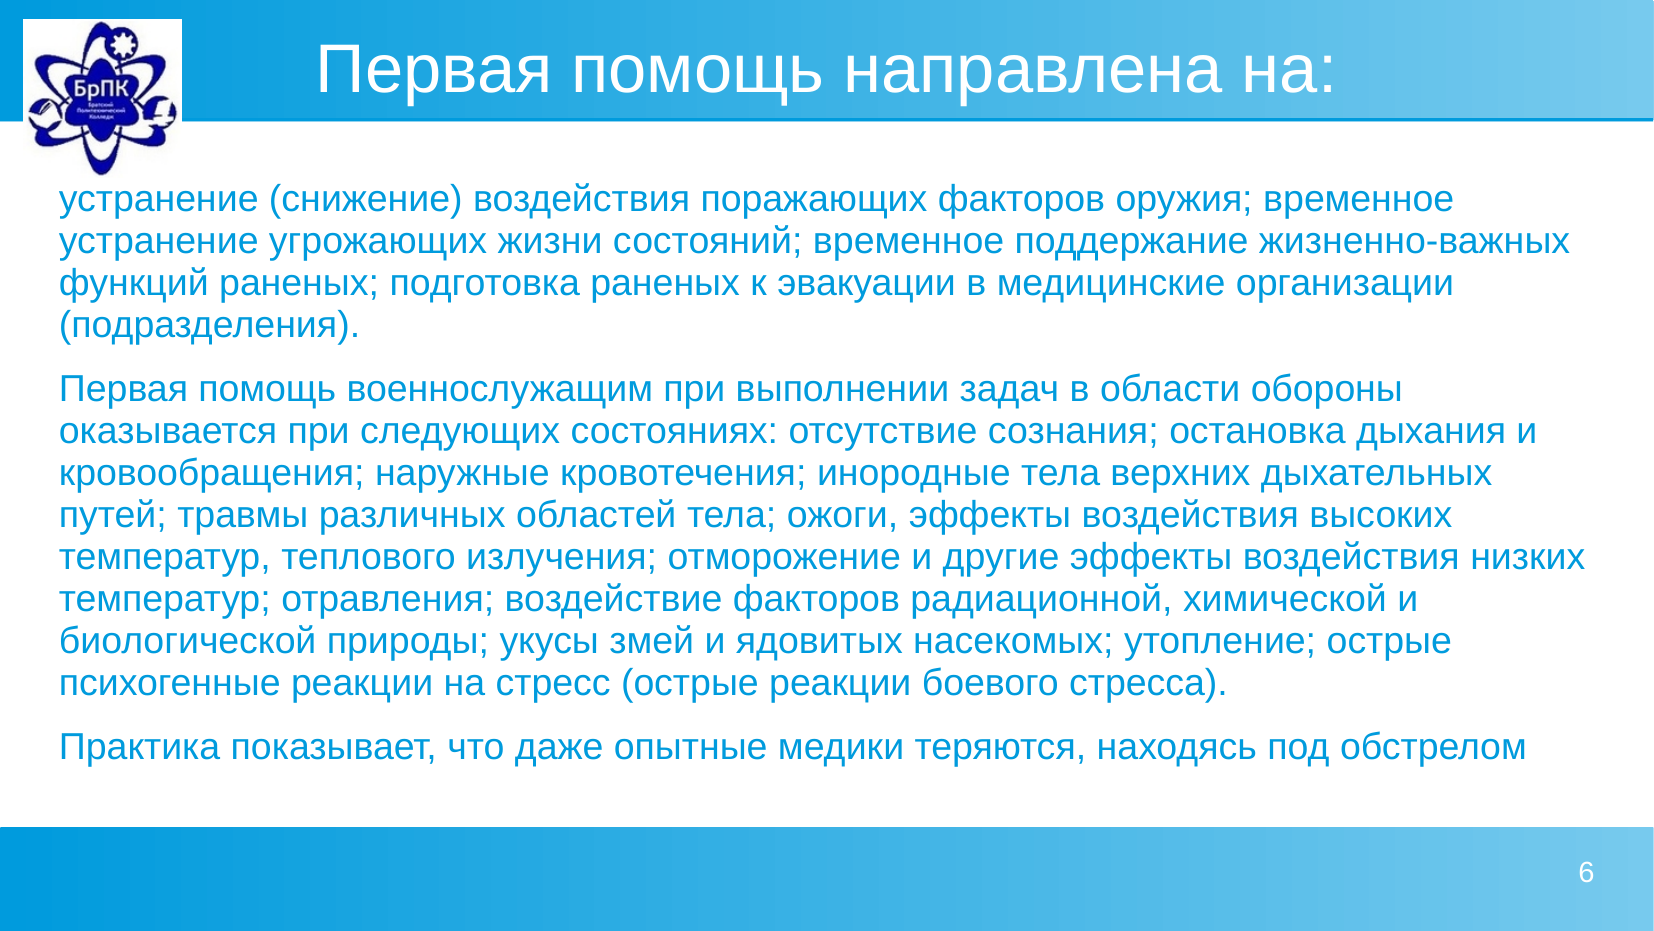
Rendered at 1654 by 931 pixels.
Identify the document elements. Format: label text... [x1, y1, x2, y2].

list устранение (снижение) воздействия поражающих факторов оружия; временное устранение угрожающих жизни состояний; временное поддержание жизненно-важных функций раненых; подготовка раненых к эвакуации в медицинские организации (подразделения). Первая помощь военнослужащим при выполнении задач в области обороны оказывается при следующих состояниях: отсутствие сознания; остановка дыхания и кровообращения; наружные кровотечения; инородные тела верхних дыхательных путей; травмы различных областей тела; ожоги, эффекты воздействия высоких температур, теплового излучения; отморожение и другие эффекты воздействия низких температур; отравления; воздействие факторов радиационной, химической и биологической природы; укусы змей и ядовитых насекомых; утопление; острые психогенные реакции на стресс (острые реакции боевого стресса). Практика показывает, что даже опытные медики теряются, находясь под обстрелом [59, 177, 1595, 768]
title Первая помощь направлена на: [182, 30, 1595, 108]
picture [23, 20, 182, 178]
